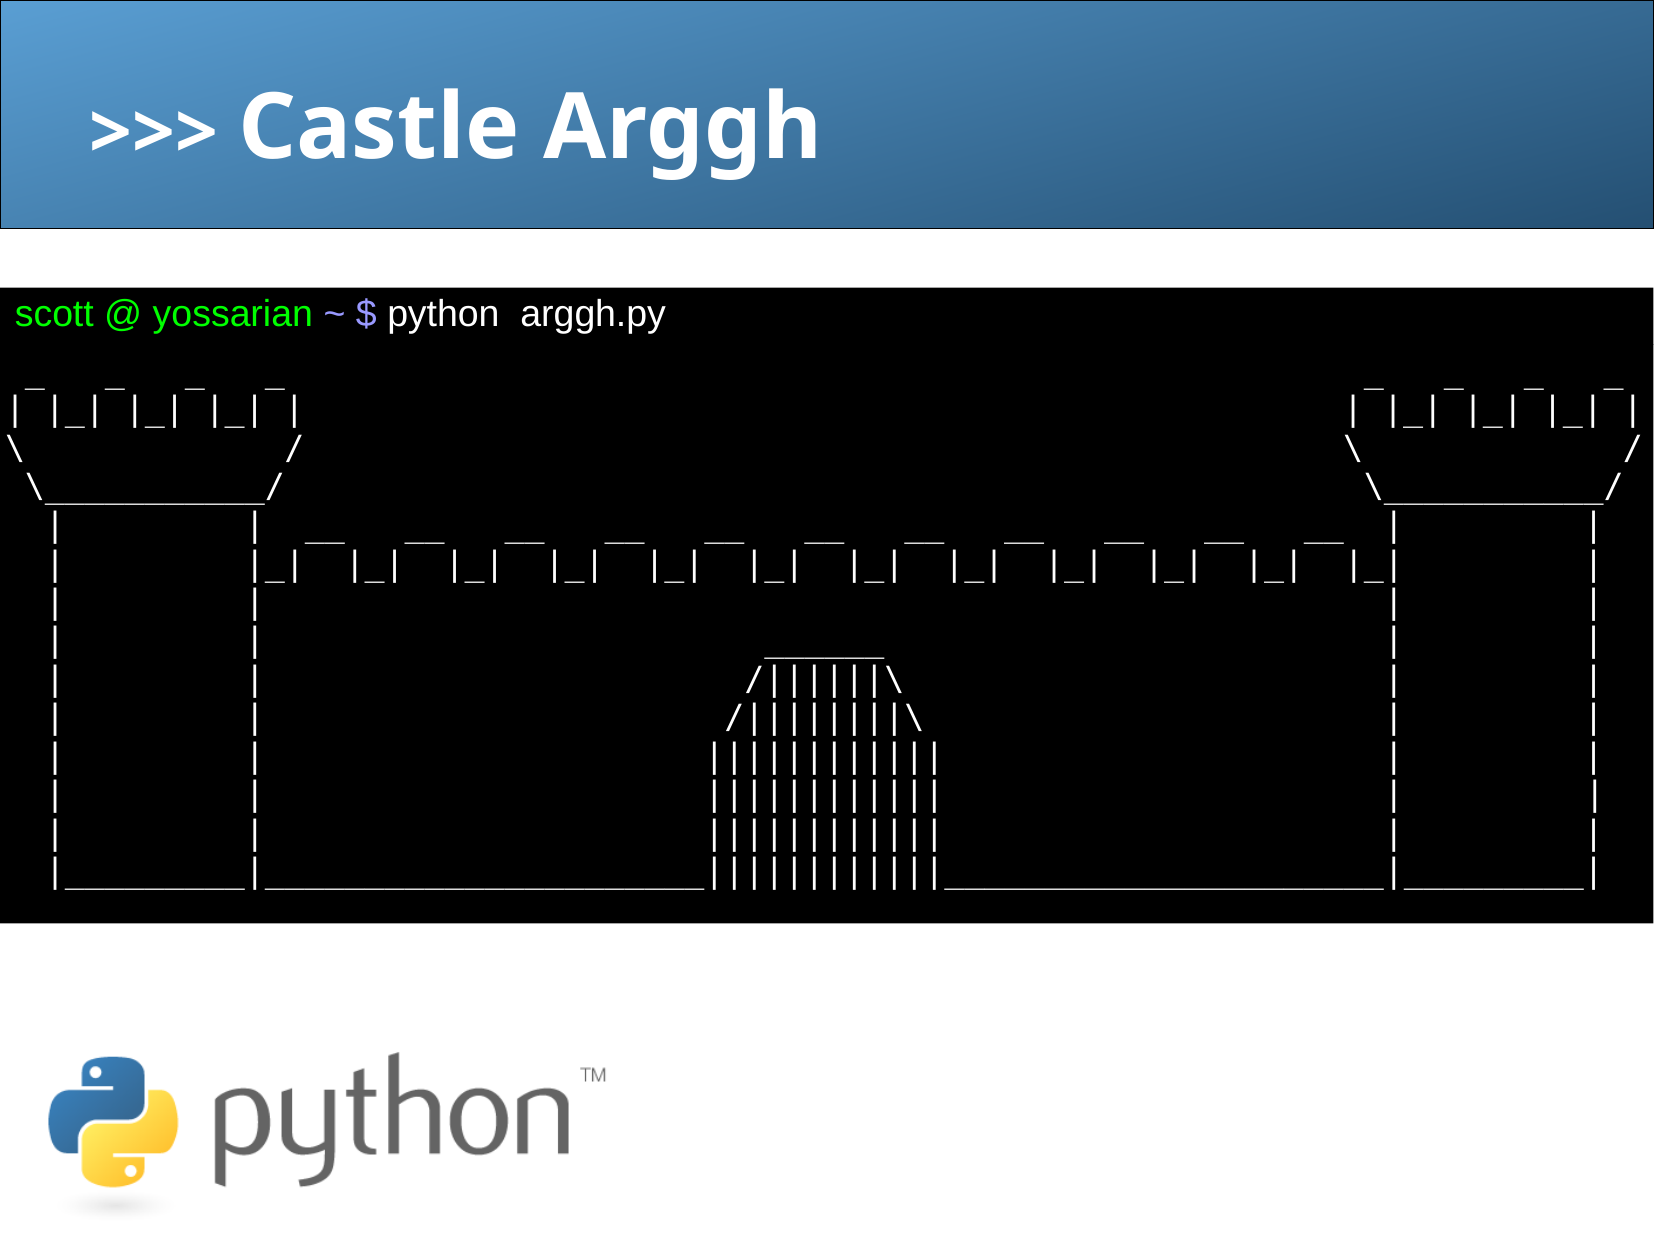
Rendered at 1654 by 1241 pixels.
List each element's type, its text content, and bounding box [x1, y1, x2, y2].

text_box _ _ _ _ _ _ _ _ | |_| |_| |_| | | |_| |_| |_| | \ / \ / \___________/ \___________/ | | __ __ __ __ __ __ __ __ __ __ __ | | | |_| |_| |_| |_| |_| |_| |_| |_| |_| |_| |_| |_| | | | | | | | ______ | | | | /||||||\ | | | | /||||||||\ | | | | |||||||||||| | | | | |||||||||||| | | | | |||||||||||| | | |_________|______________________||||||||||||______________________|_________| [0, 345, 1654, 924]
text_box [0, 0, 1654, 229]
text_box scott @ yossarian ~ $ python arggh.py [0, 287, 1654, 345]
picture [0, 1018, 660, 1241]
text_box >>> Castle Arggh [75, 53, 1576, 188]
